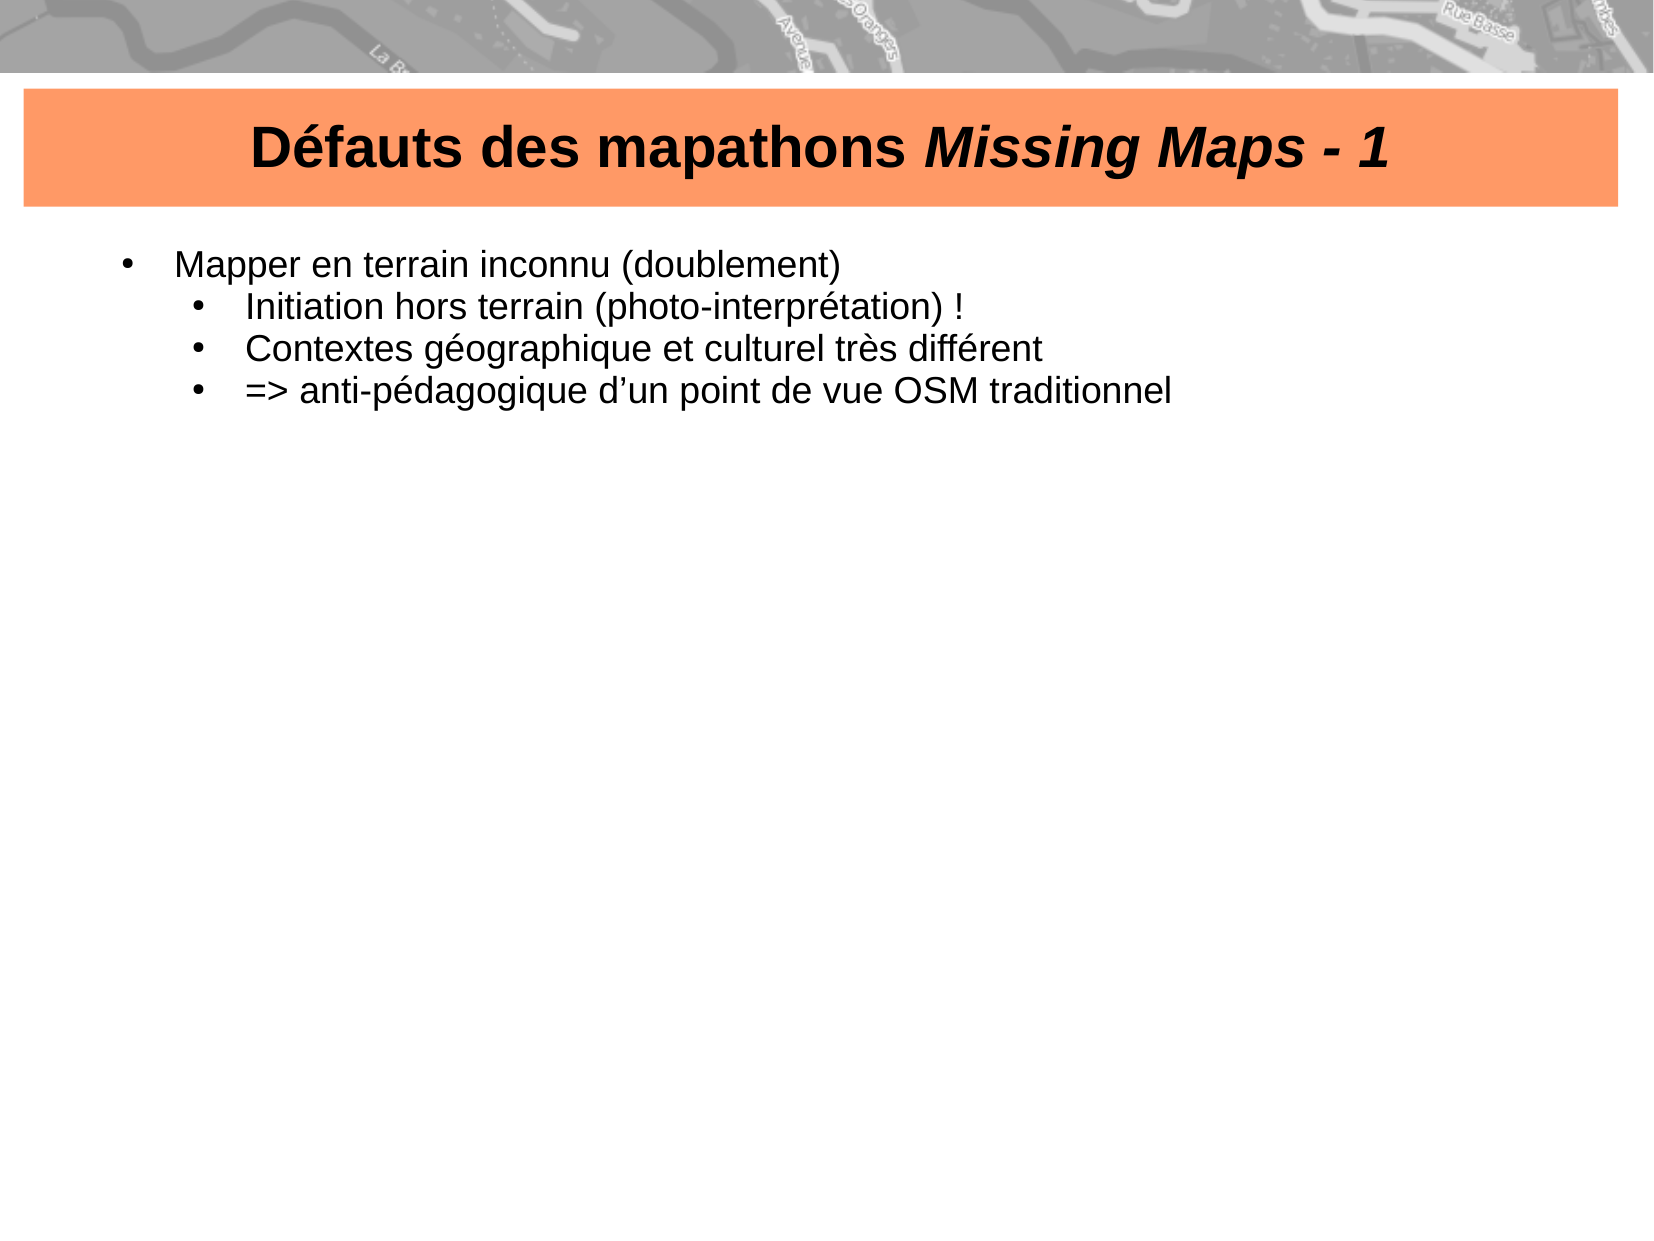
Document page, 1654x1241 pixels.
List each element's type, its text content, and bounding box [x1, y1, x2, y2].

table_header [1240, 12, 1653, 77]
table_header [0, 12, 413, 77]
picture [0, 0, 1654, 73]
text_box Défauts des mapathons Missing Maps - 1 [23, 88, 1619, 207]
table_header [413, 12, 826, 77]
text_box Mapper en terrain inconnu (doublement) Initiation hors terrain (photo-interprétation) ! Contextes géographique et culturel très différent => anti-pédagogique d’un point de vue OSM traditionnel [88, 236, 1625, 1211]
table_header [826, 12, 1240, 77]
